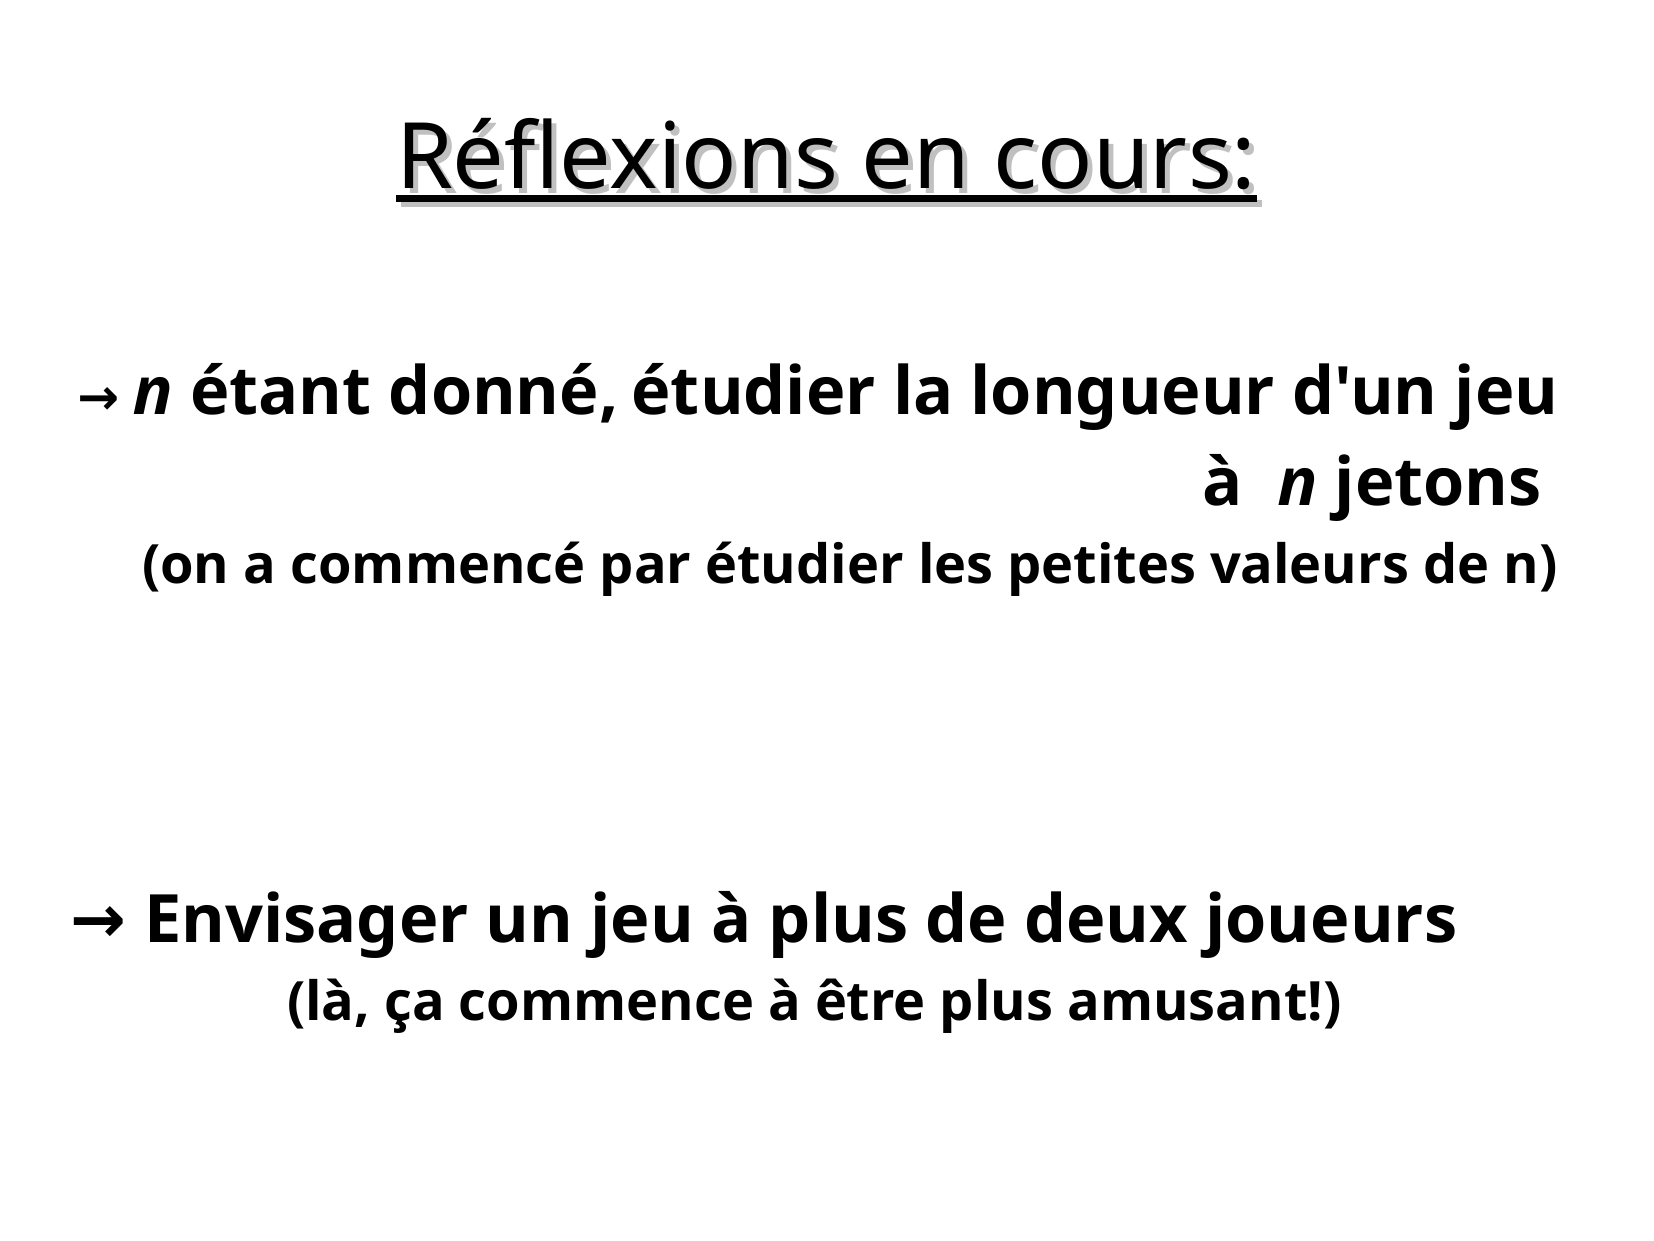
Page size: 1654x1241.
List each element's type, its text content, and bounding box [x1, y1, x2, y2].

list → n étant donné, étudier la longueur d'un jeu à n jetons (on a commencé par étudier les petites valeurs de n) → Envisager un jeu à plus de deux joueurs (là, ça commence à être plus amusant!) [70, 343, 1560, 1063]
title Réflexions en cours: [82, 49, 1571, 257]
